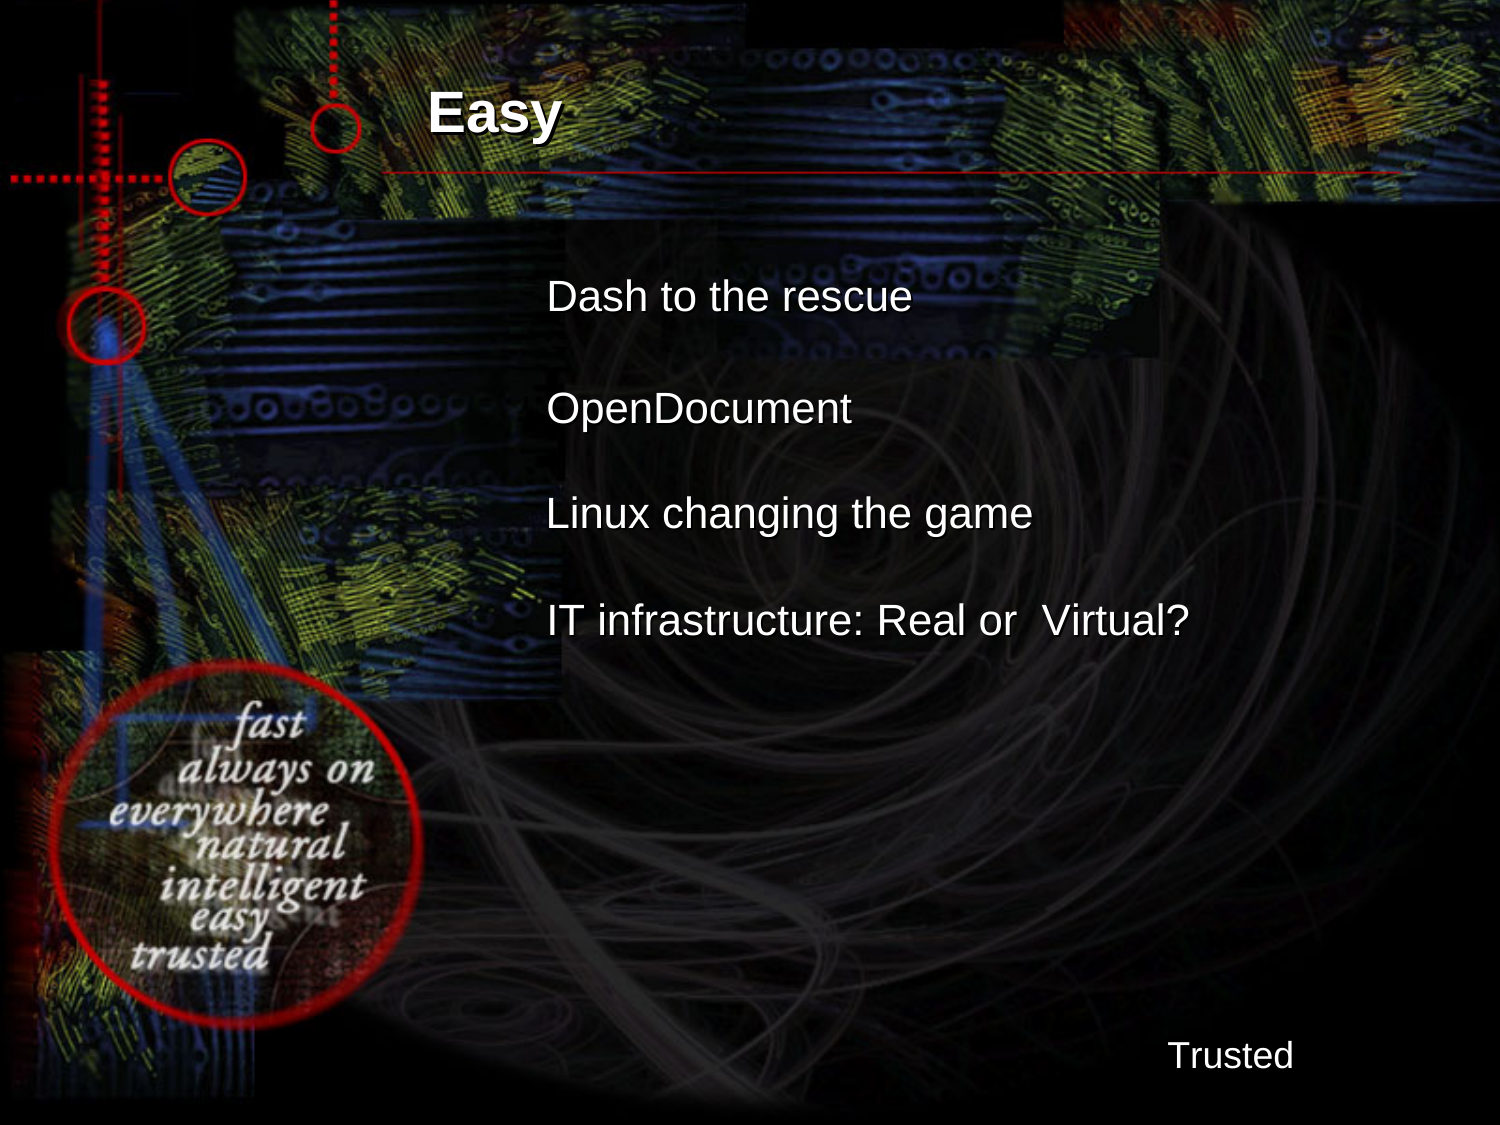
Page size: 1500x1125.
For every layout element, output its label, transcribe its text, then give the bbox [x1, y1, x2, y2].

title Easy [412, 45, 1450, 175]
list IT infrastructure: Real or Virtual? [531, 585, 1464, 702]
text_box [1119, 1034, 1456, 1091]
picture [0, 0, 1500, 1125]
text_box Trusted [1167, 1031, 1475, 1074]
list Linux changing the game [530, 477, 1186, 554]
list Dash to the rescue [531, 260, 1321, 338]
list OpenDocument [531, 373, 1321, 450]
